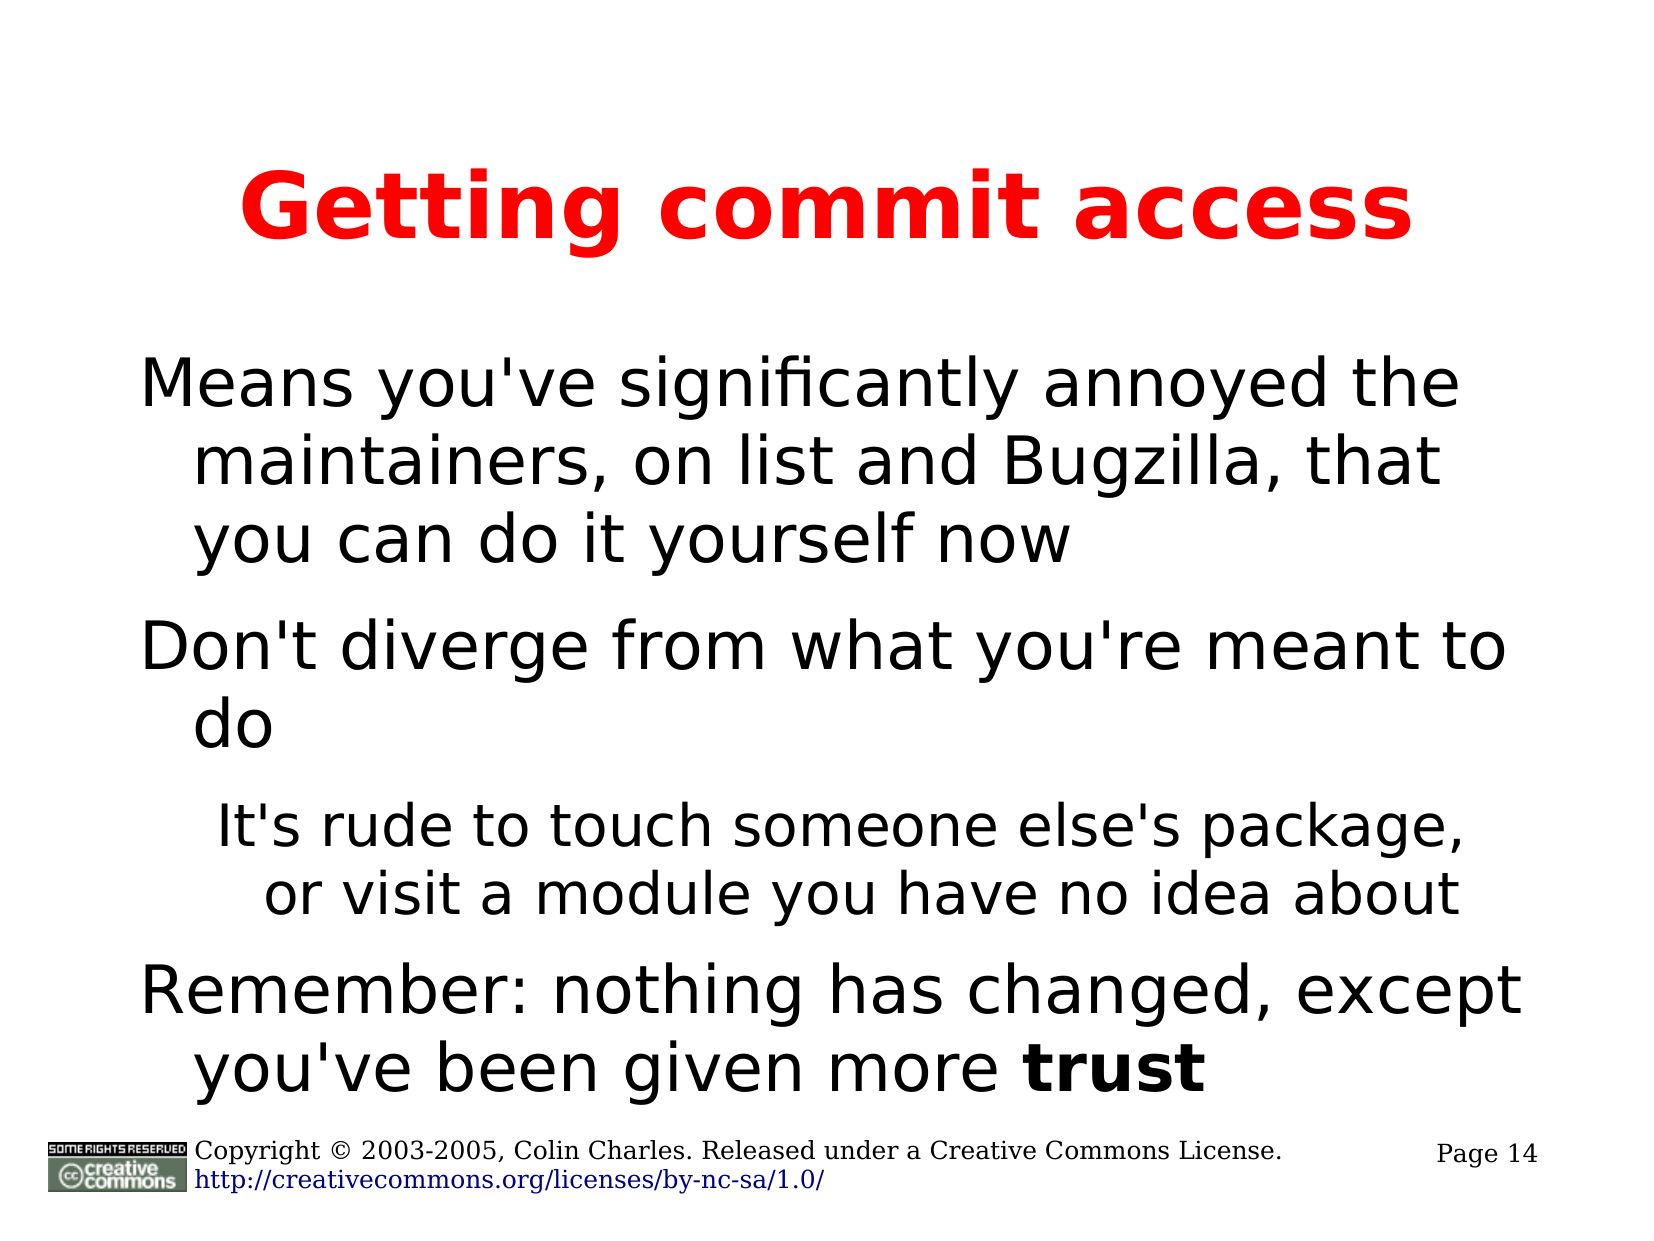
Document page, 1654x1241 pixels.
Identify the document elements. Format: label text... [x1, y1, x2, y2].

picture [48, 1142, 187, 1192]
list Means you've significantly annoyed the maintainers, on list and Bugzilla, that you can do it yourself now Don't diverge from what you're meant to do It's rude to touch someone else's package, or visit a module you have no idea about Remember: nothing has changed, except you've been given more trust [121, 344, 1534, 1127]
title Getting commit access [121, 102, 1534, 311]
